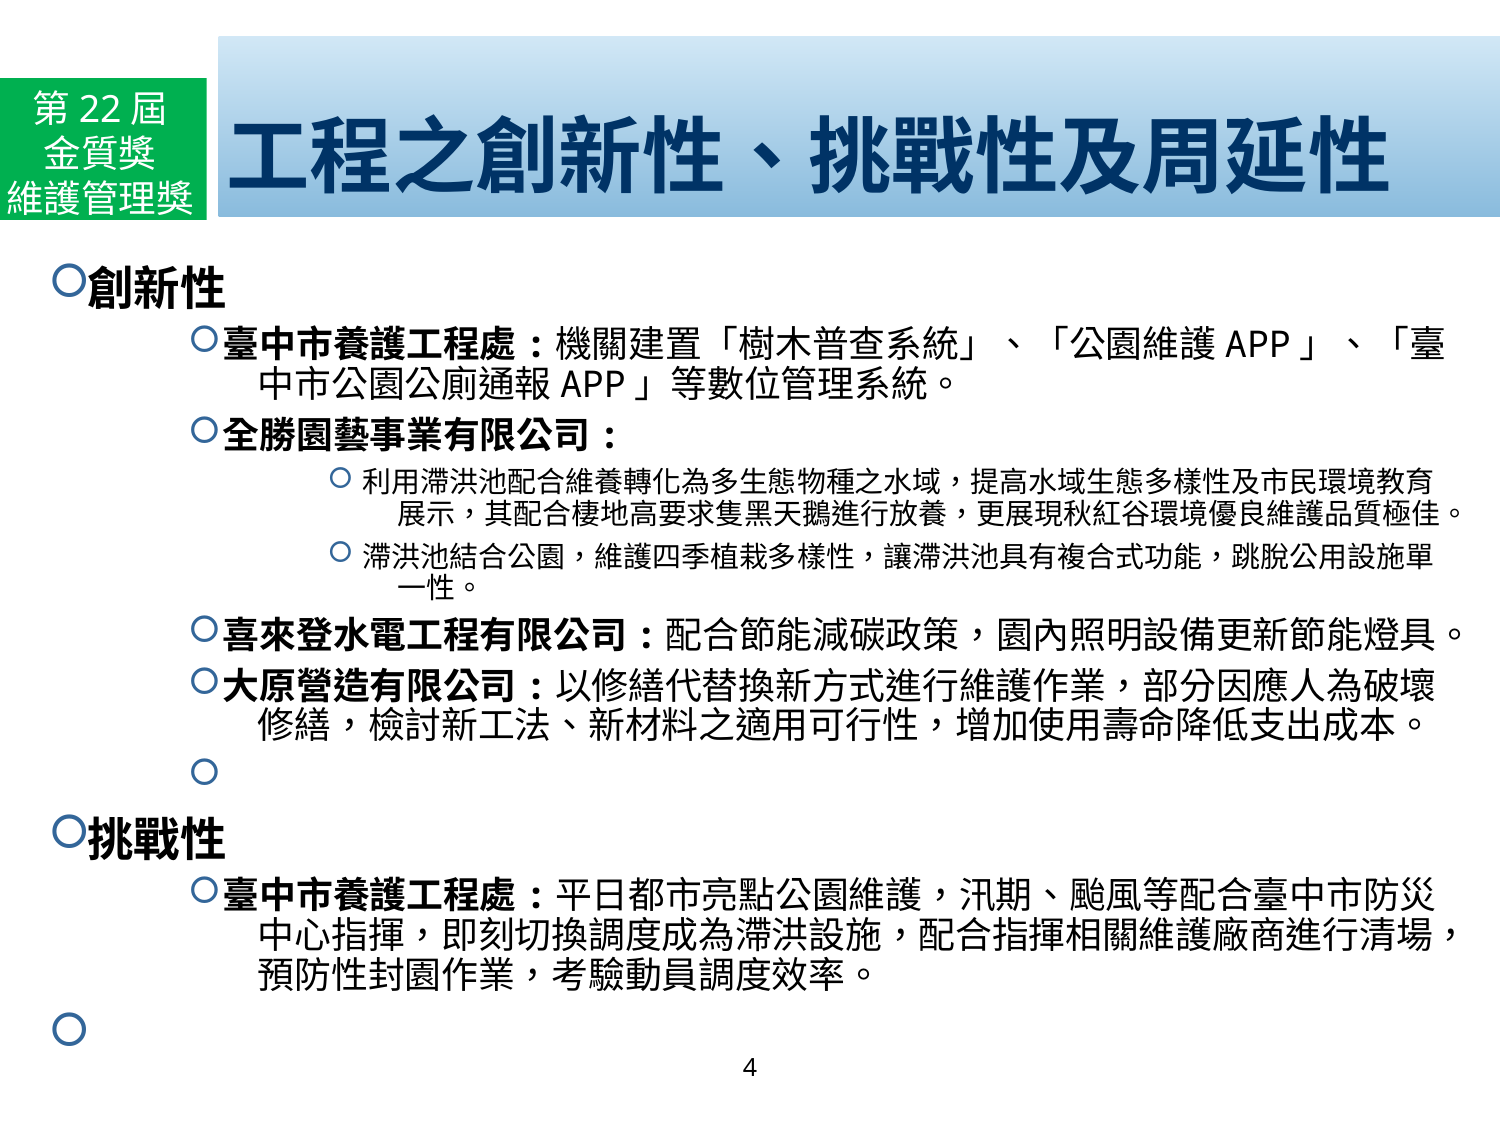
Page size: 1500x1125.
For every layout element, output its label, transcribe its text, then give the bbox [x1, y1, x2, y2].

title 工程之創新性、挑戰性及周延性 [218, 30, 1424, 219]
list 創新性 臺中市養護工程處:機關建置「樹木普查系統」、「公園維護APP」、「臺中市公園公廁通報APP」等數位管理系統。 全勝園藝事業有限公司: 利用滯洪池配合維養轉化為多生態物種之水域，提高水域生態多樣性及市民環境教育展示，其配合棲地高要求隻黑天鵝進行放養，更展現秋紅谷環境優良維護品質極佳。 滯洪池結合公園，維護四季植栽多樣性，讓滯洪池具有複合式功能，跳脫公用設施單一性。 喜來登水電工程有限公司:配合節能減碳政策，園內照明設備更新節能燈具。 大原營造有限公司:以修繕代替換新方式進行維護作業，部分因應人為破壞修繕，檢討新工法、新材料之適用可行性，增加使用壽命降低支出成本。 挑戰性 臺中市養護工程處:平日都市亮點公園維護，汛期、颱風等配合臺中市防災中心指揮，即刻切換調度成為滯洪設施，配合指揮相關維護廠商進行清場，預防性封園作業，考驗動員調度效率。 [41, 243, 1471, 1071]
